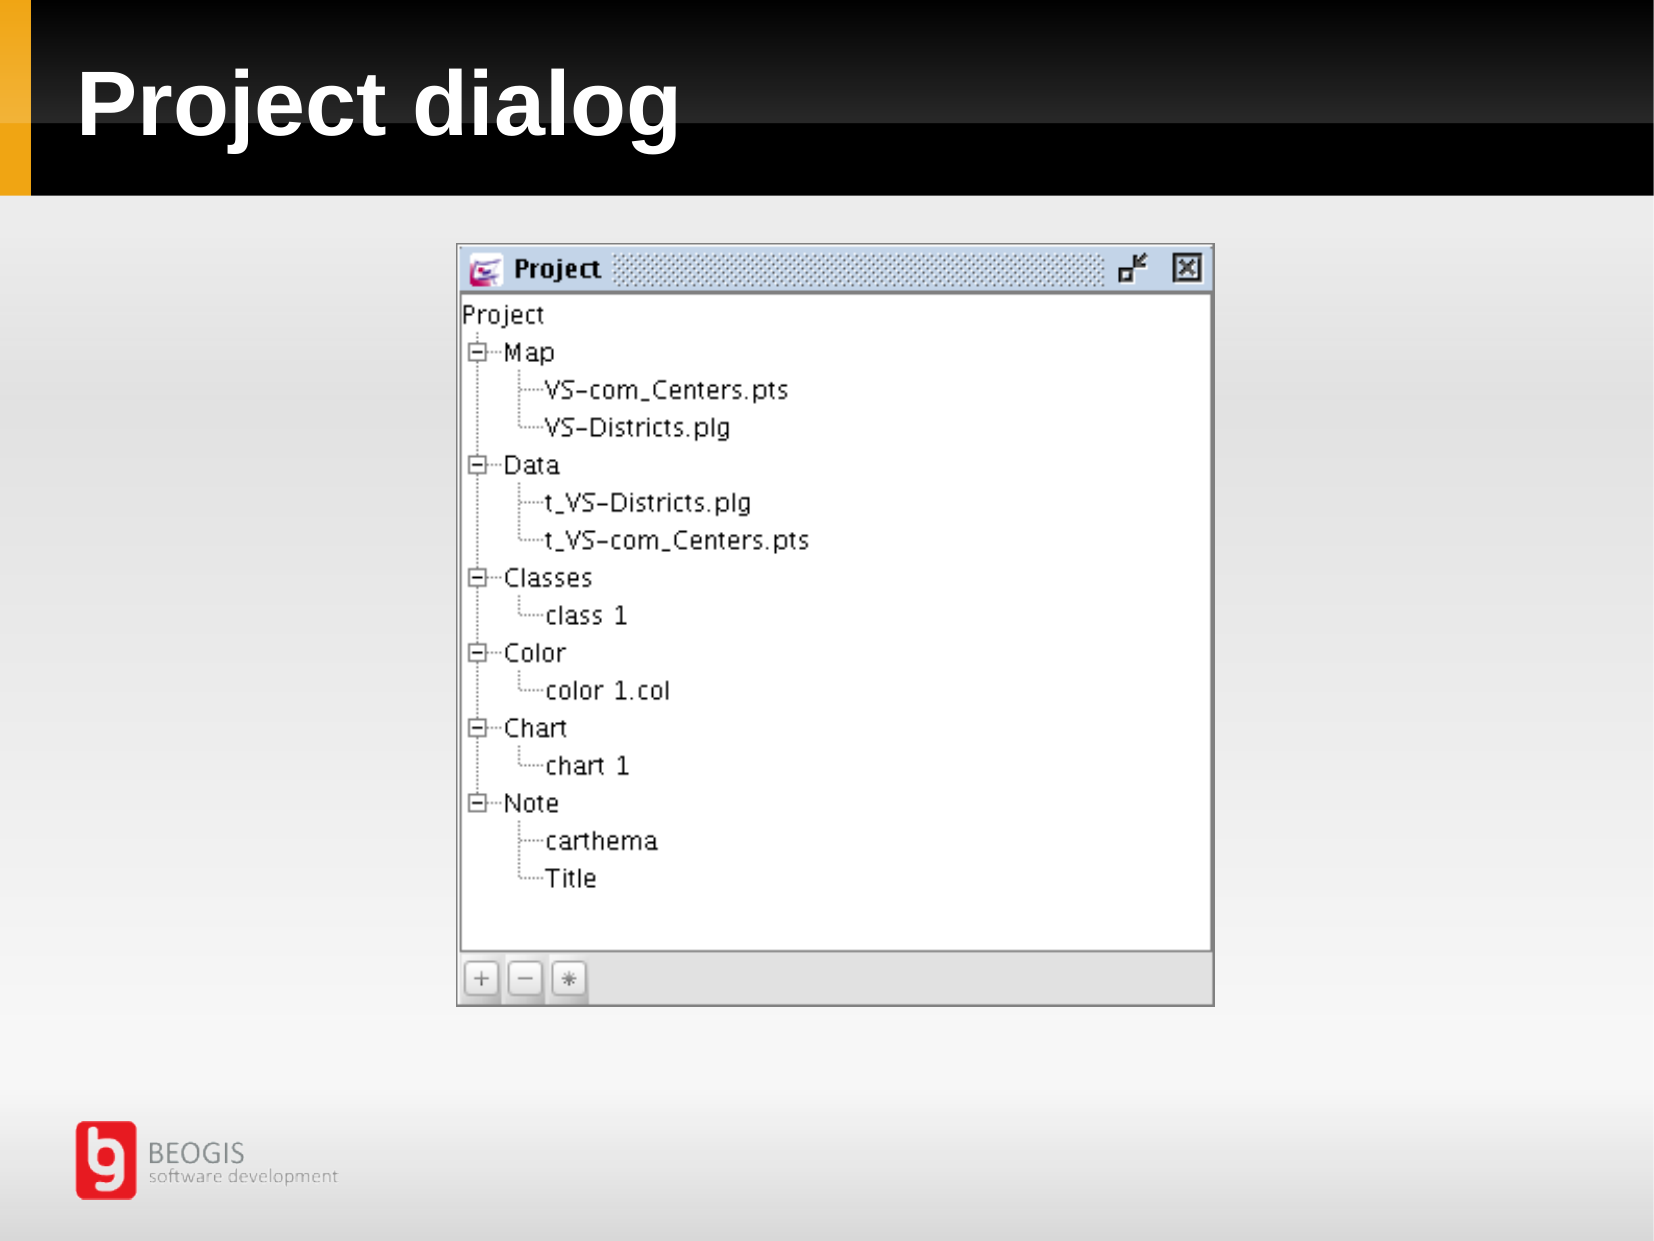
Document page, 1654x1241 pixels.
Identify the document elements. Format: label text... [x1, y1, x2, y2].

picture [0, 0, 1654, 1241]
title Project dialog [76, 7, 1565, 200]
